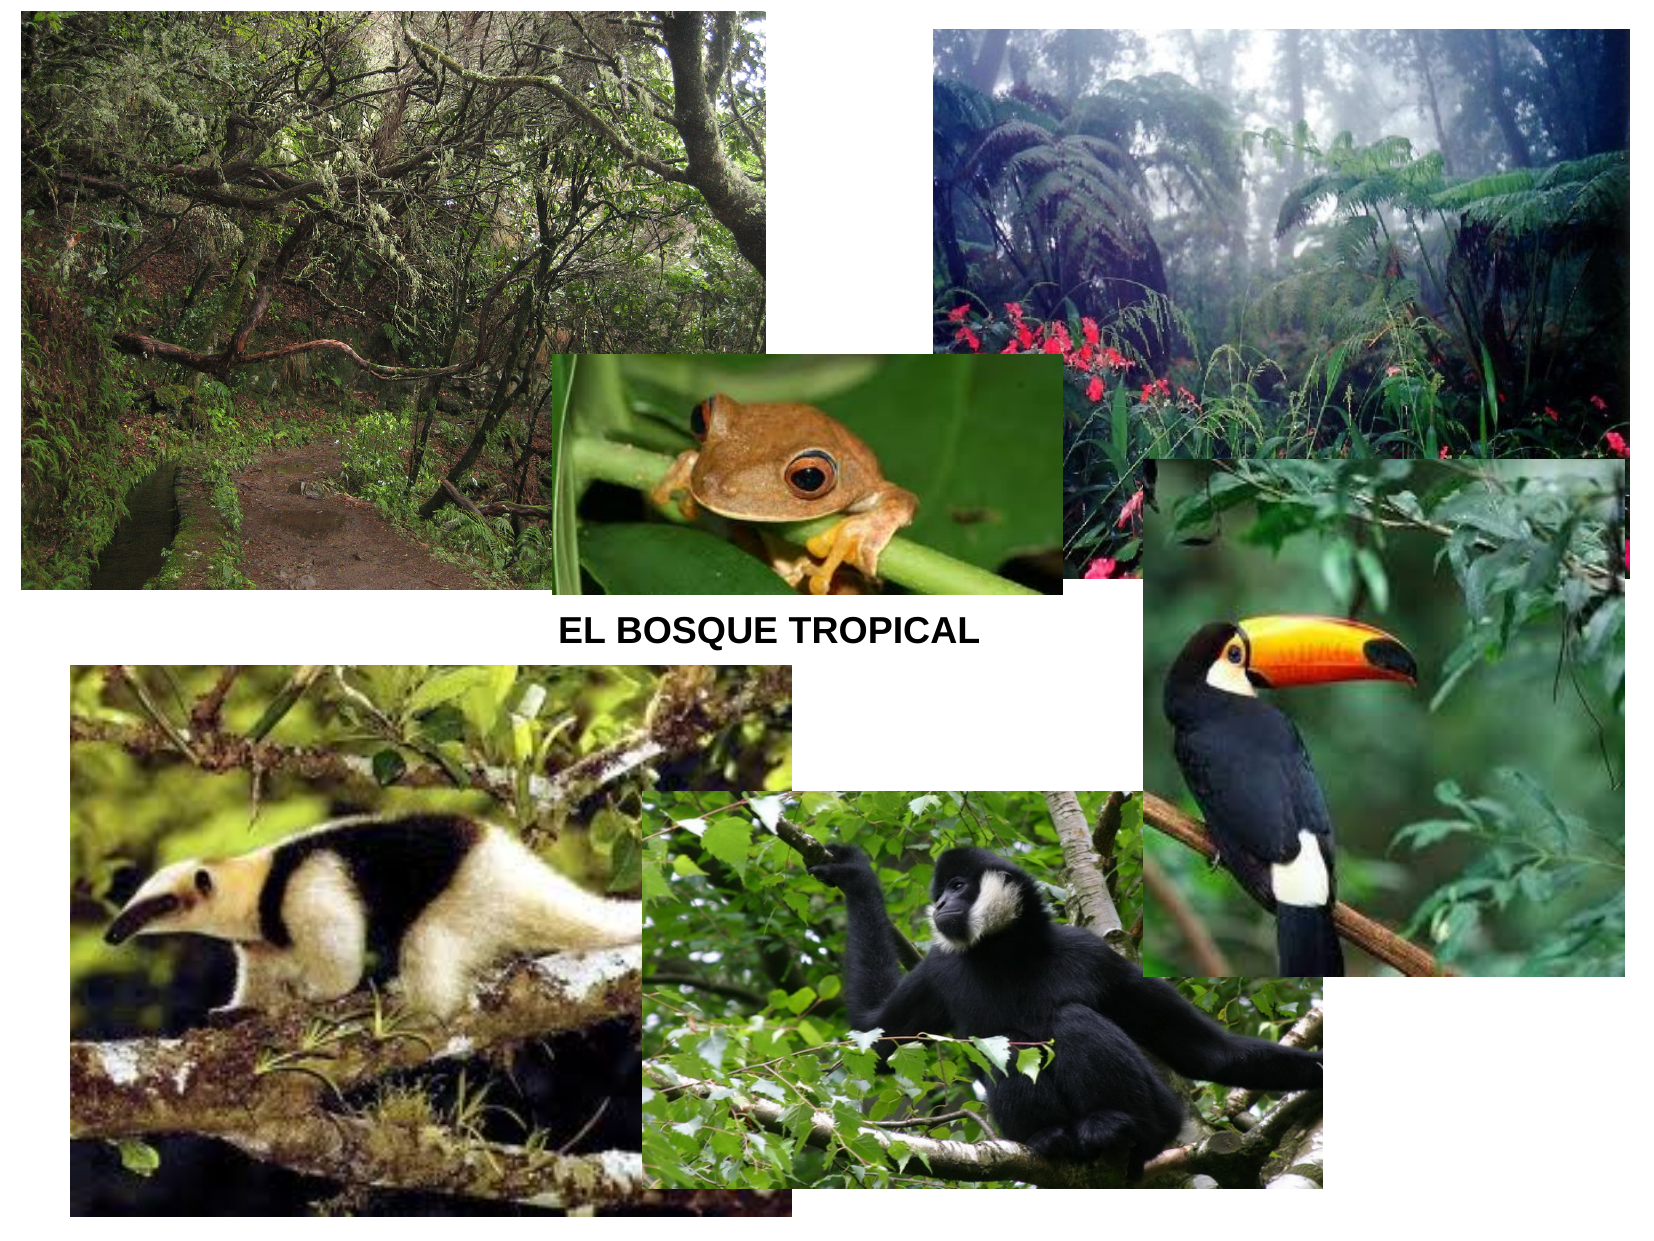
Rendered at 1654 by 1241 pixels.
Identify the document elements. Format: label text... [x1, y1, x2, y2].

picture [21, 11, 1630, 1217]
text_box EL BOSQUE TROPICAL [543, 602, 996, 660]
